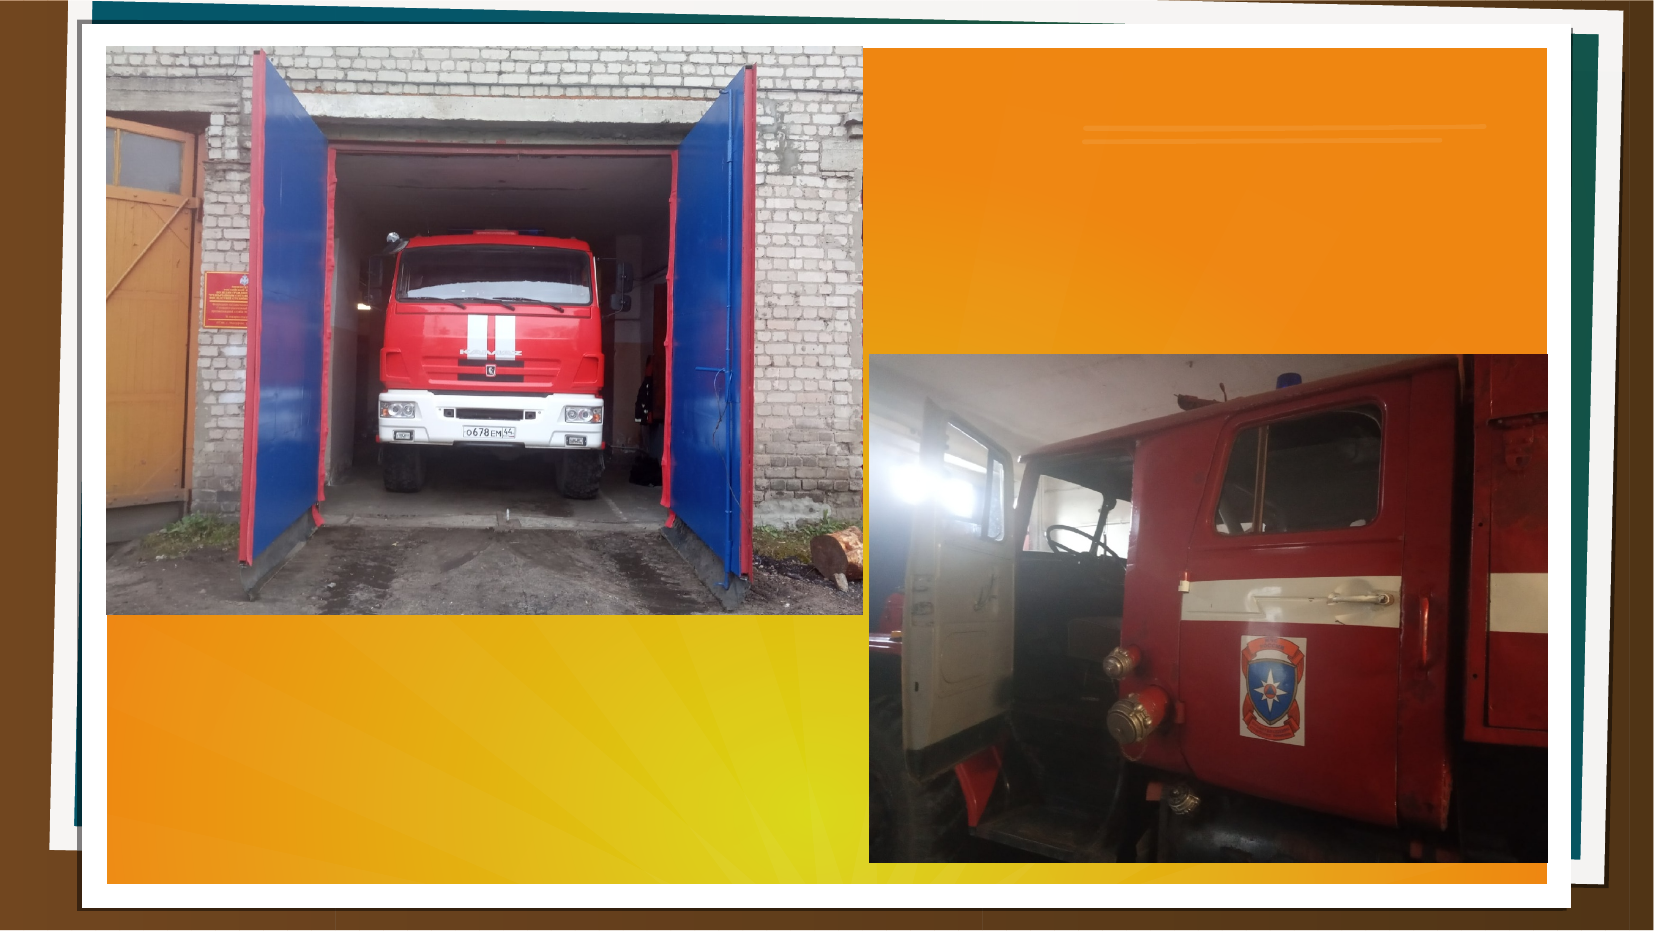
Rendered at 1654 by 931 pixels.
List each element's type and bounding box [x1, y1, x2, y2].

picture [869, 354, 1548, 863]
picture [106, 46, 863, 615]
